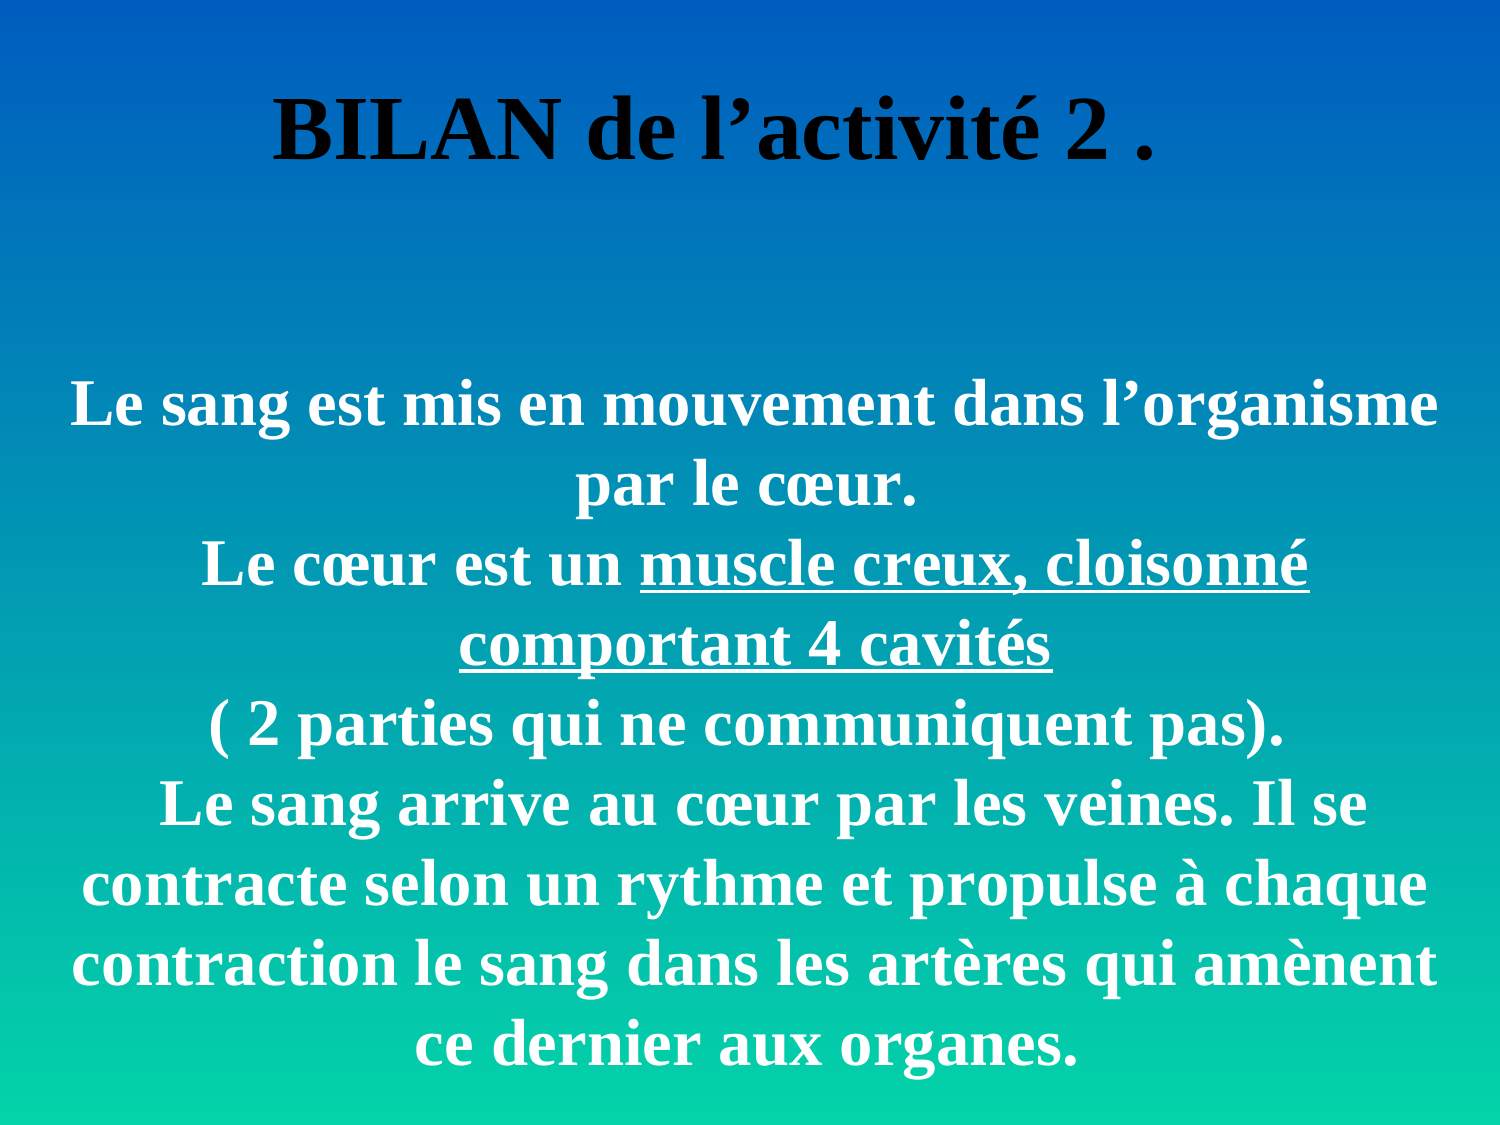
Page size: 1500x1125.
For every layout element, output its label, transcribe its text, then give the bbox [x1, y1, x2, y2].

text_box BILAN de l’activité 2 . [257, 46, 1196, 200]
text_box Le sang est mis en mouvement dans l’organisme par le cœur. Le cœur est un muscle creux, cloisonné comportant 4 cavités ( 2 parties qui ne communiquent pas). Le sang arrive au cœur par les veines. Il se contracte selon un rythme et propulse à chaque contraction le sang dans les artères qui amènent ce dernier aux organes. [46, 351, 1465, 1087]
